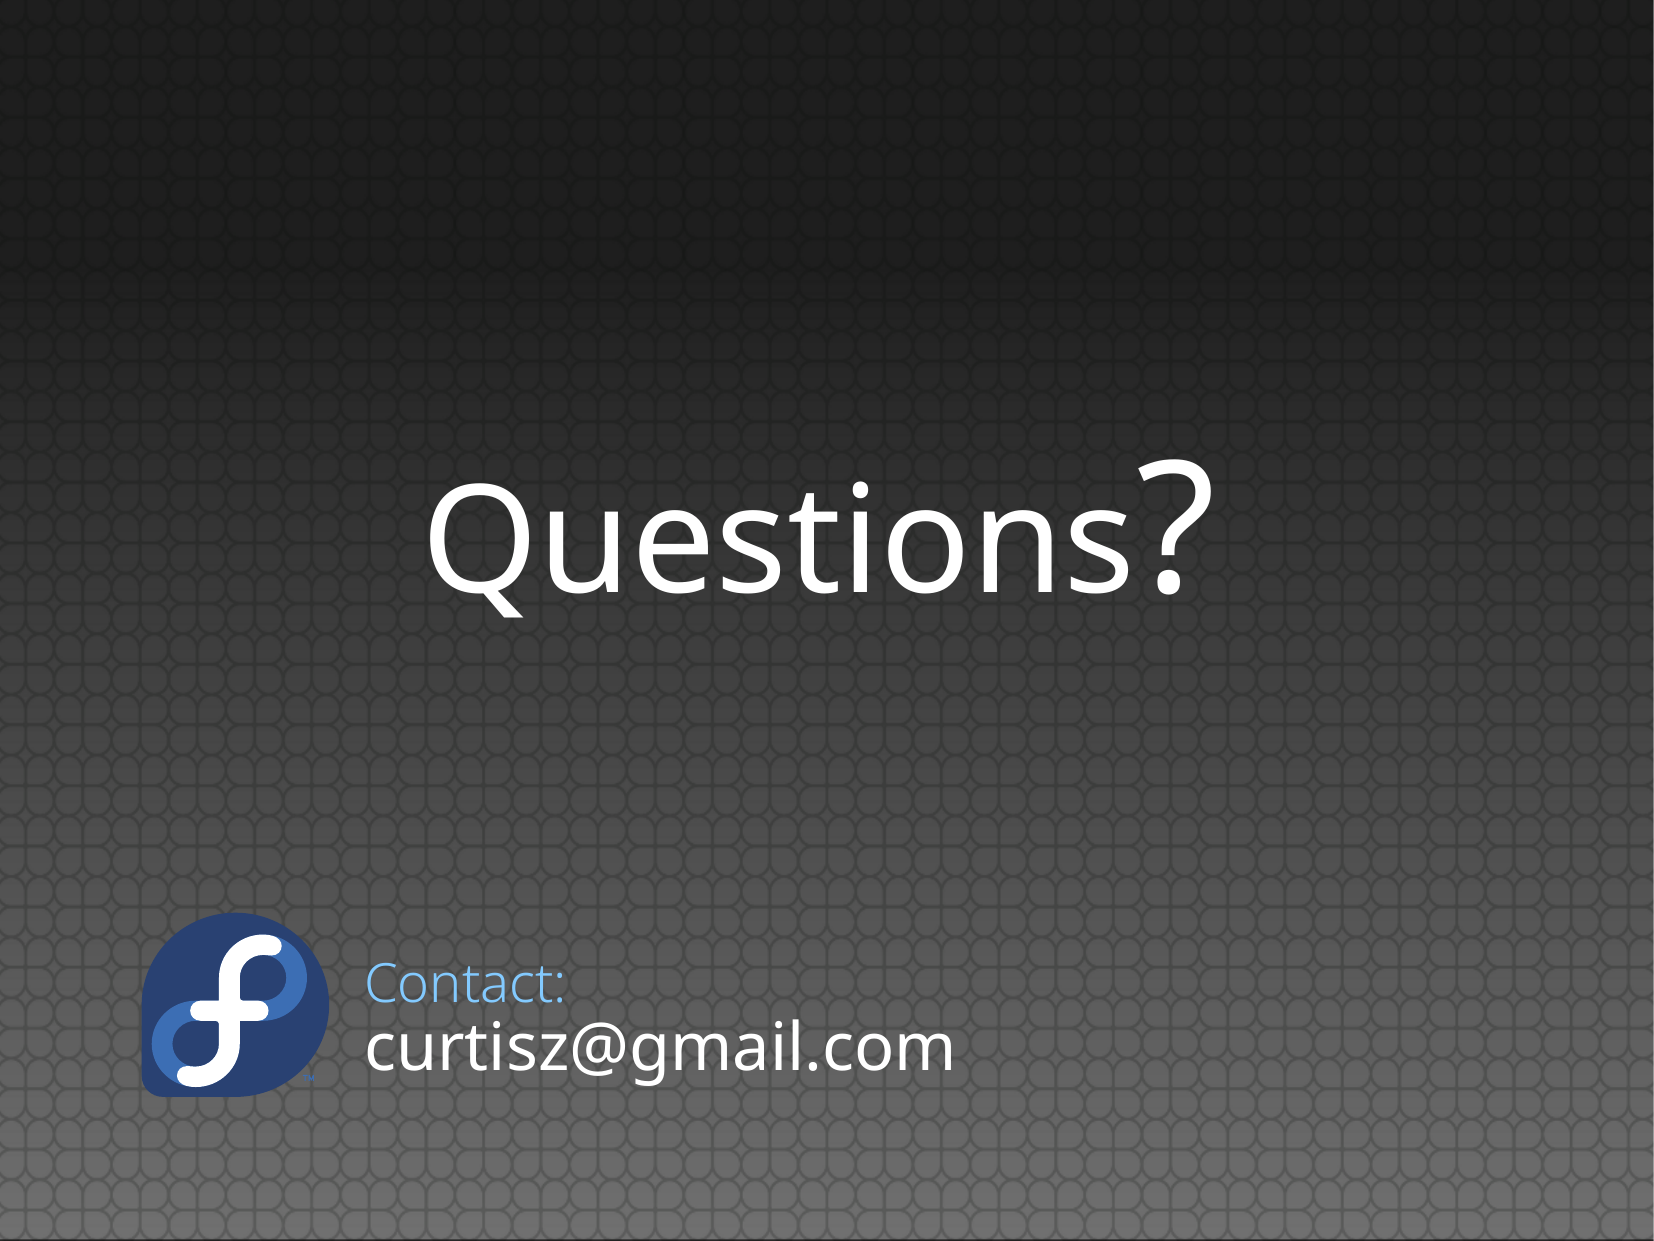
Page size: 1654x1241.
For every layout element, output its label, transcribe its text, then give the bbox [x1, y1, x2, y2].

title Questions? [30, 414, 1606, 628]
text_box Contact: [349, 937, 703, 1016]
text_box curtisz@gmail.com [349, 992, 1455, 1085]
picture [0, 0, 1654, 1241]
